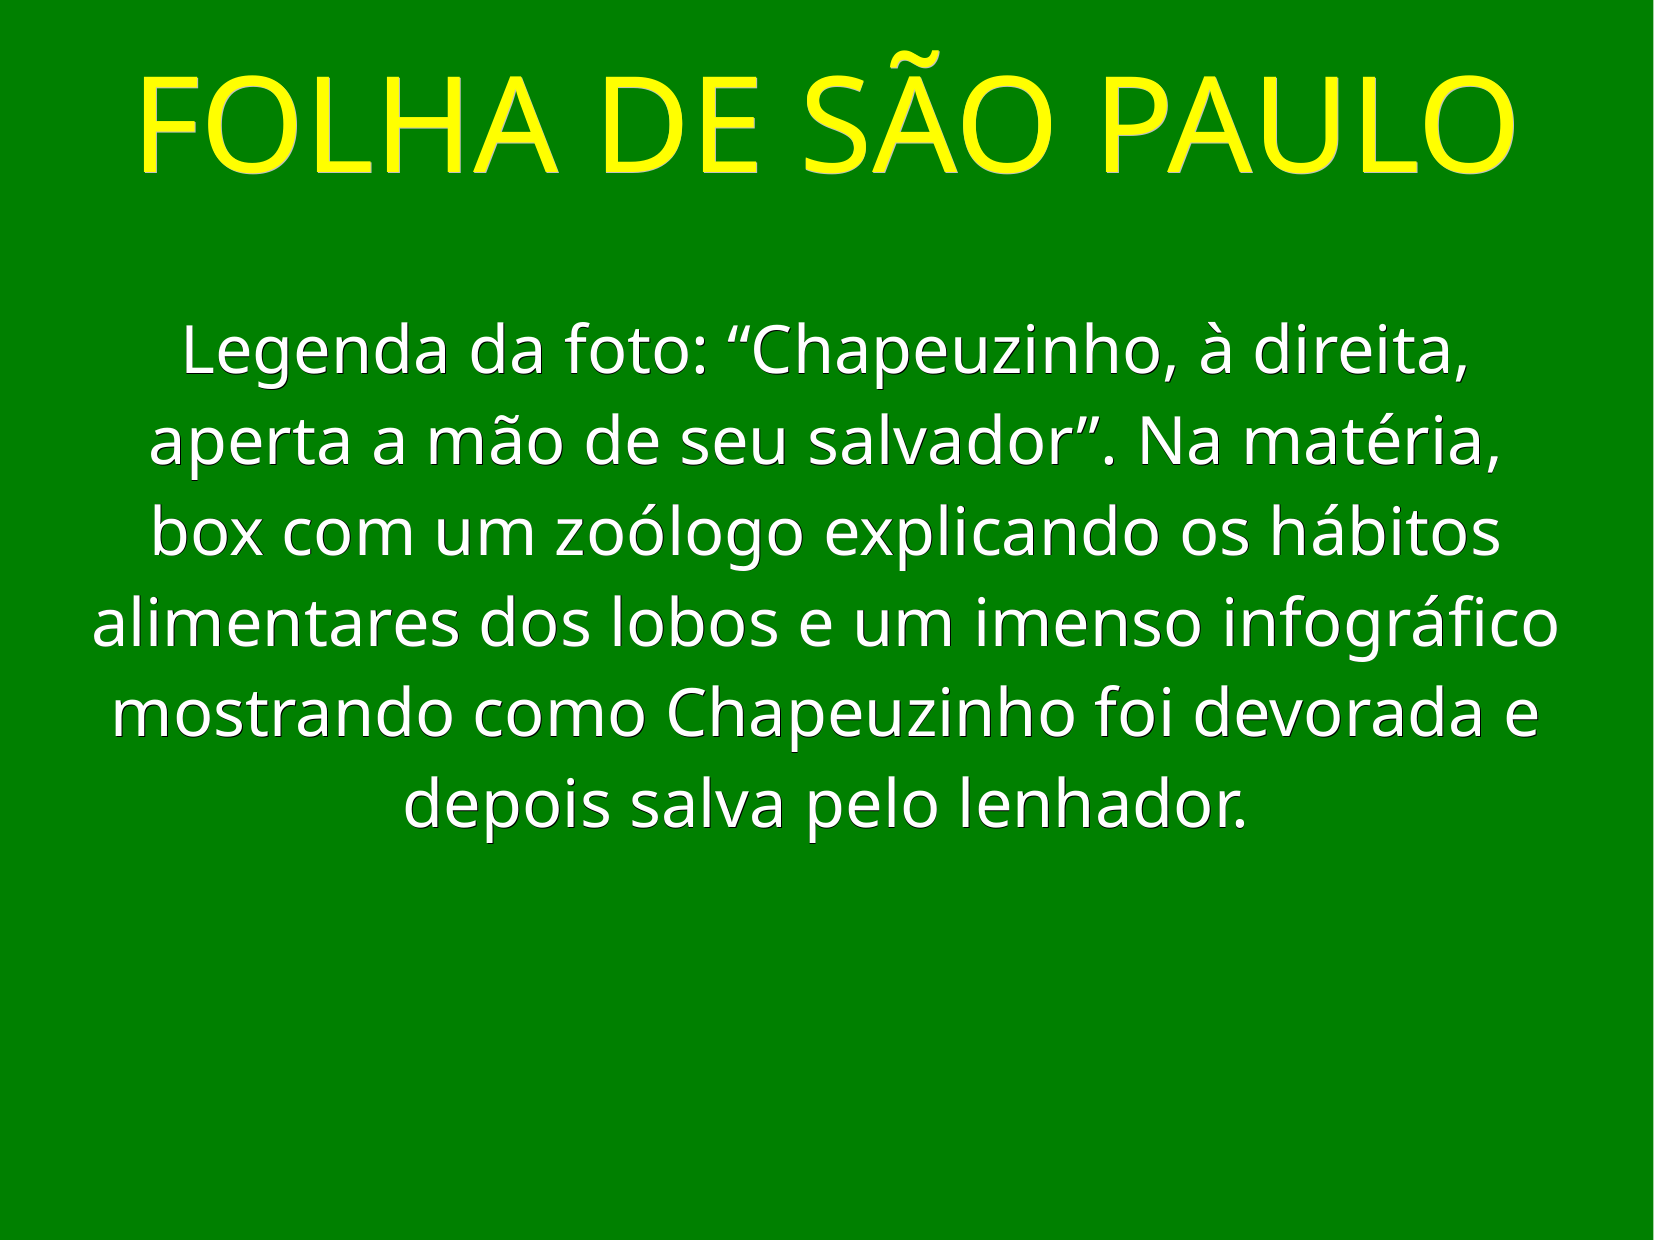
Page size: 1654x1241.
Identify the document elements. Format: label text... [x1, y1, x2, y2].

subtitle FOLHA DE SÃO PAULO Legenda da foto: “Chapeuzinho, à direita, aperta a mão de seu salvador”. Na matéria, box com um zoólogo explicando os hábitos alimentares dos lobos e um imenso infográfico mostrando como Chapeuzinho foi devorada e depois salva pelo lenhador. [82, 49, 1571, 1010]
